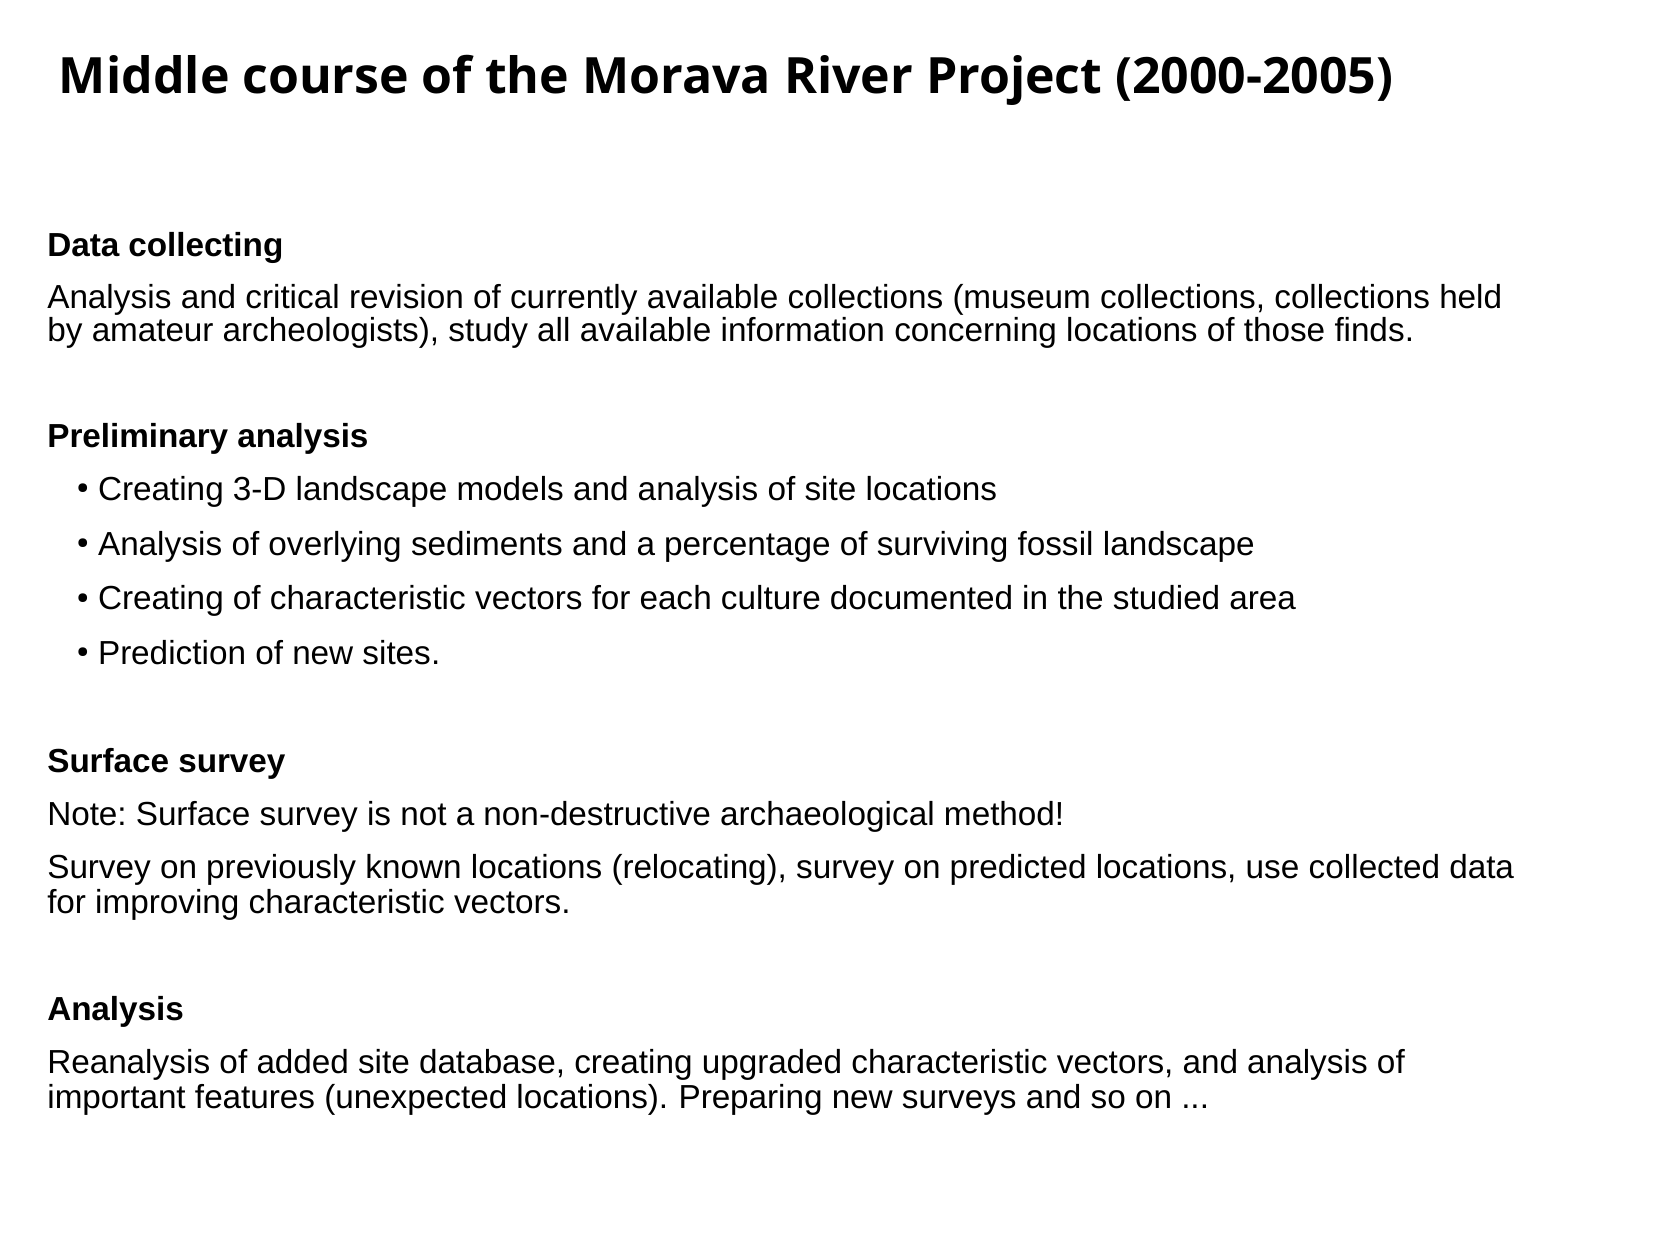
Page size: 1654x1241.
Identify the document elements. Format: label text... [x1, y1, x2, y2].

title Middle course of the Morava River Project (2000-2005) [59, 29, 1625, 121]
subtitle Data collecting Analysis and critical revision of currently available collections (museum collections, collections held by amateur archeologists), study all available information concerning locations of those finds. Preliminary analysis Creating 3-D landscape models and analysis of site locations Analysis of overlying sediments and a percentage of surviving fossil landscape Creating of characteristic vectors for each culture documented in the studied area Prediction of new sites. Surface survey Note: Surface survey is not a non-destructive archaeological method! Survey on previously known locations (relocating), survey on predicted locations, use collected data for improving characteristic vectors. Analysis Reanalysis of added site database, creating upgraded characteristic vectors, and analysis of important features (unexpected locations).‏ Preparing new surveys and so on ... [47, 223, 1536, 1123]
